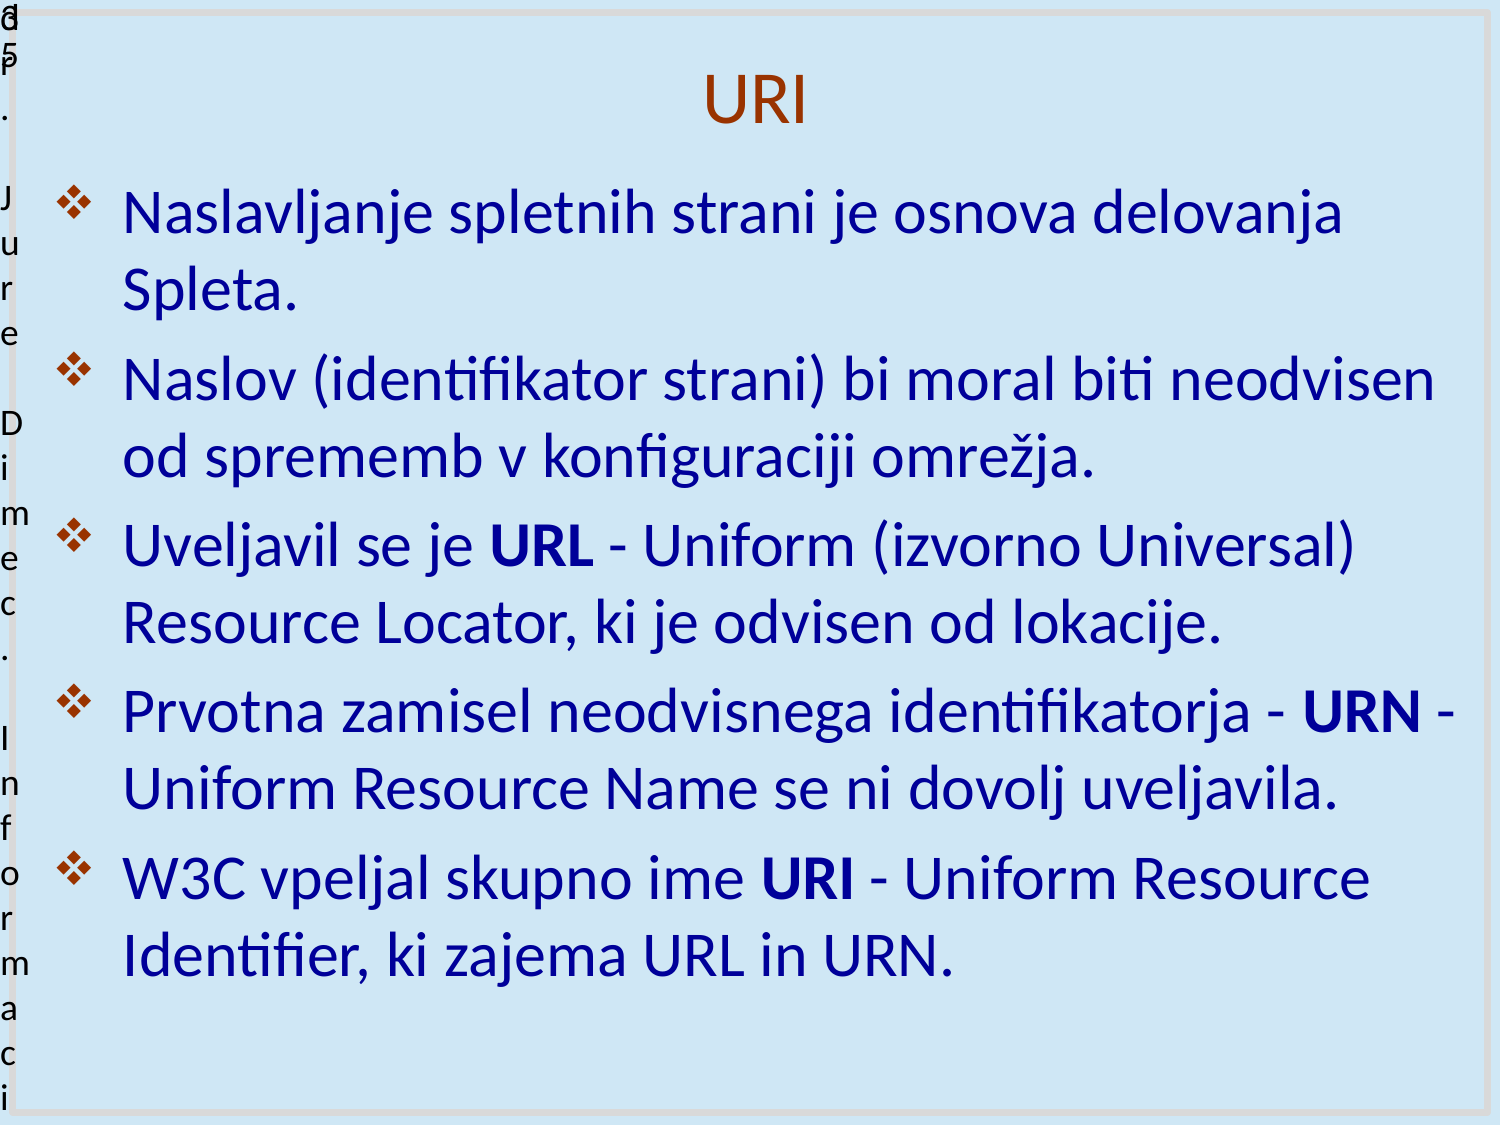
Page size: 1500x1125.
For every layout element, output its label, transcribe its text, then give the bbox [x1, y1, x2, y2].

title URI [37, 37, 1475, 150]
list Naslavljanje spletnih strani je osnova delovanja Spleta. Naslov (identifikator strani) bi moral biti neodvisen od sprememb v konfiguraciji omrežja. Uveljavil se je URL - Uniform (izvorno Universal) Resource Locator, ki je odvisen od lokacije. Prvotna zamisel neodvisnega identifikatorja - URN - Uniform Resource Name se ni dovolj uveljavila. W3C vpeljal skupno ime URI - Uniform Resource Identifier, ki zajema URL in URN. [37, 162, 1475, 1050]
